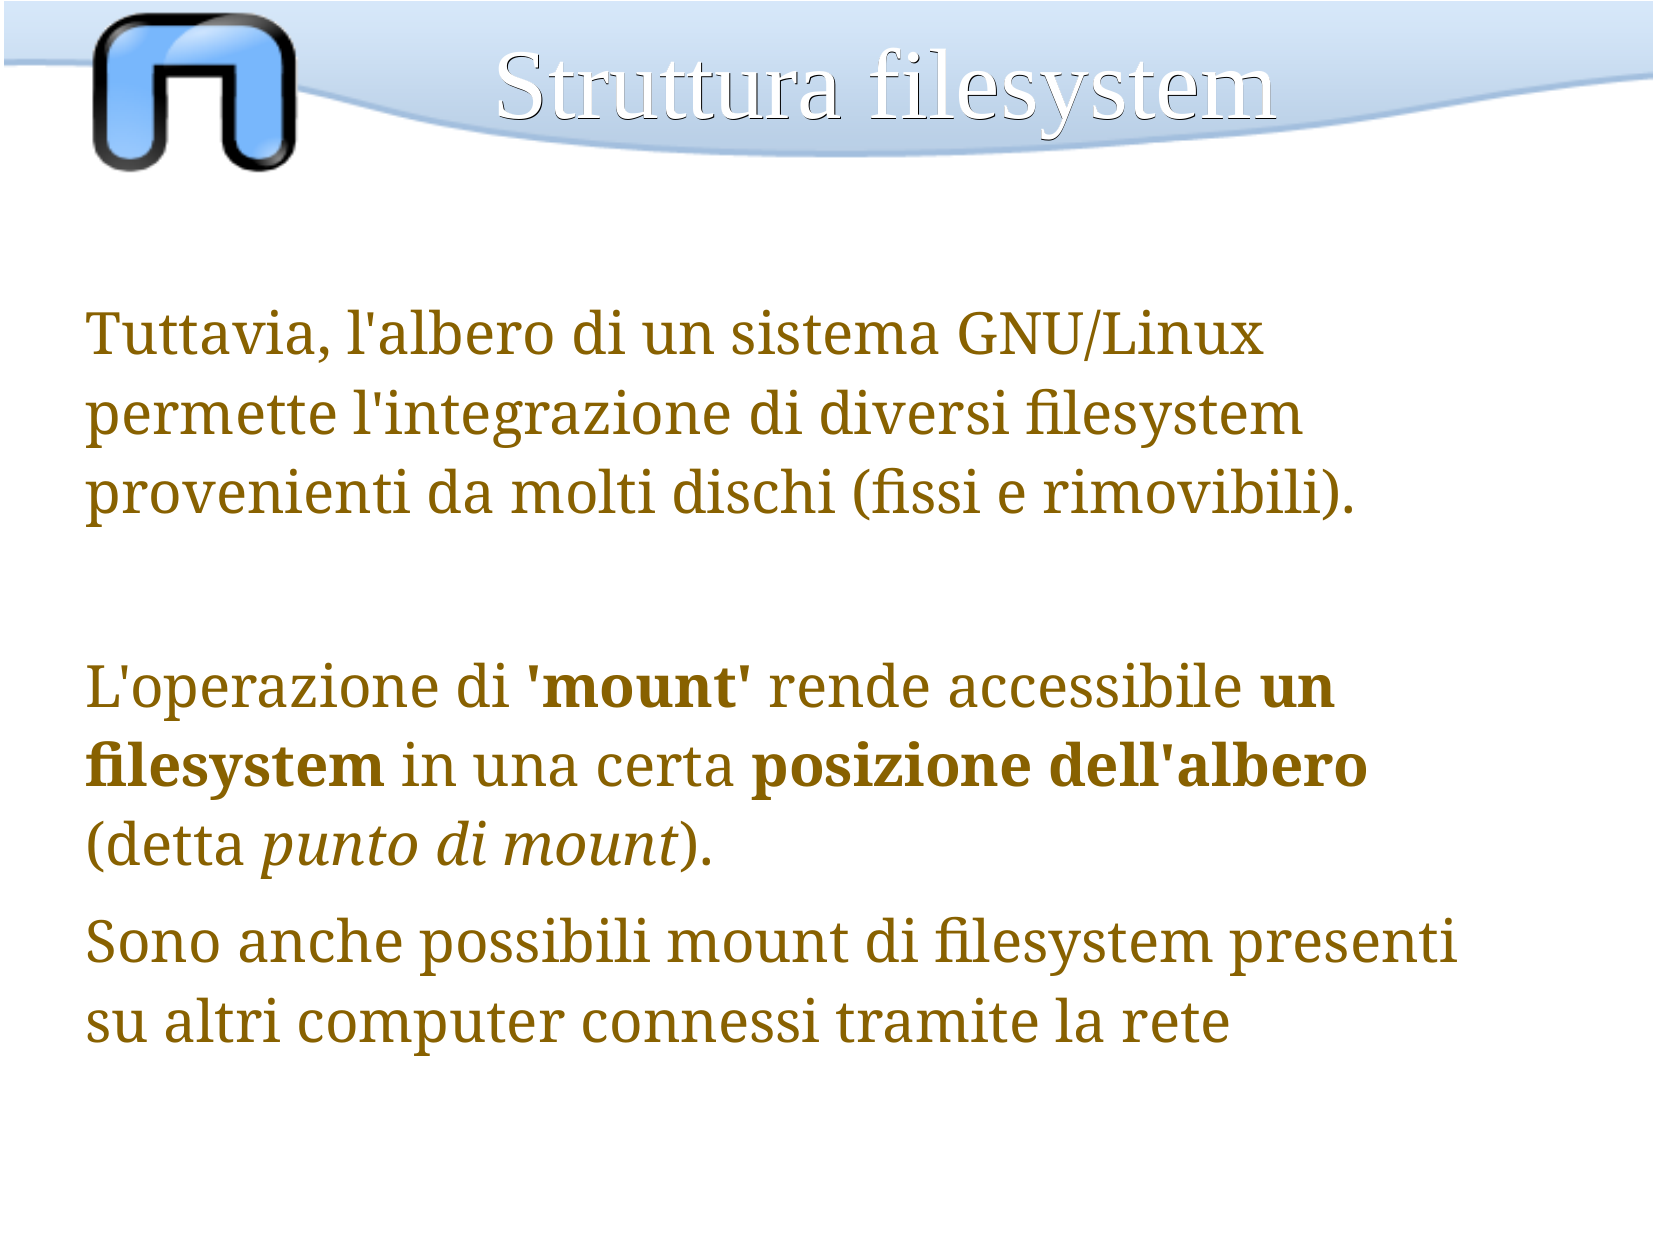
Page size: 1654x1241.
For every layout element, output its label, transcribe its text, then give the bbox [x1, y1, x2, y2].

text_box Struttura filesystem [472, 29, 1300, 266]
picture [0, 0, 1654, 1241]
list Tuttavia, l'albero di un sistema GNU/Linux permette l'integrazione di diversi filesystem provenienti da molti dischi (fissi e rimovibili). L'operazione di 'mount' rende accessibile un filesystem in una certa posizione dell'albero (detta punto di mount). Sono anche possibili mount di filesystem presenti su altri computer connessi tramite la rete [85, 292, 1498, 1074]
